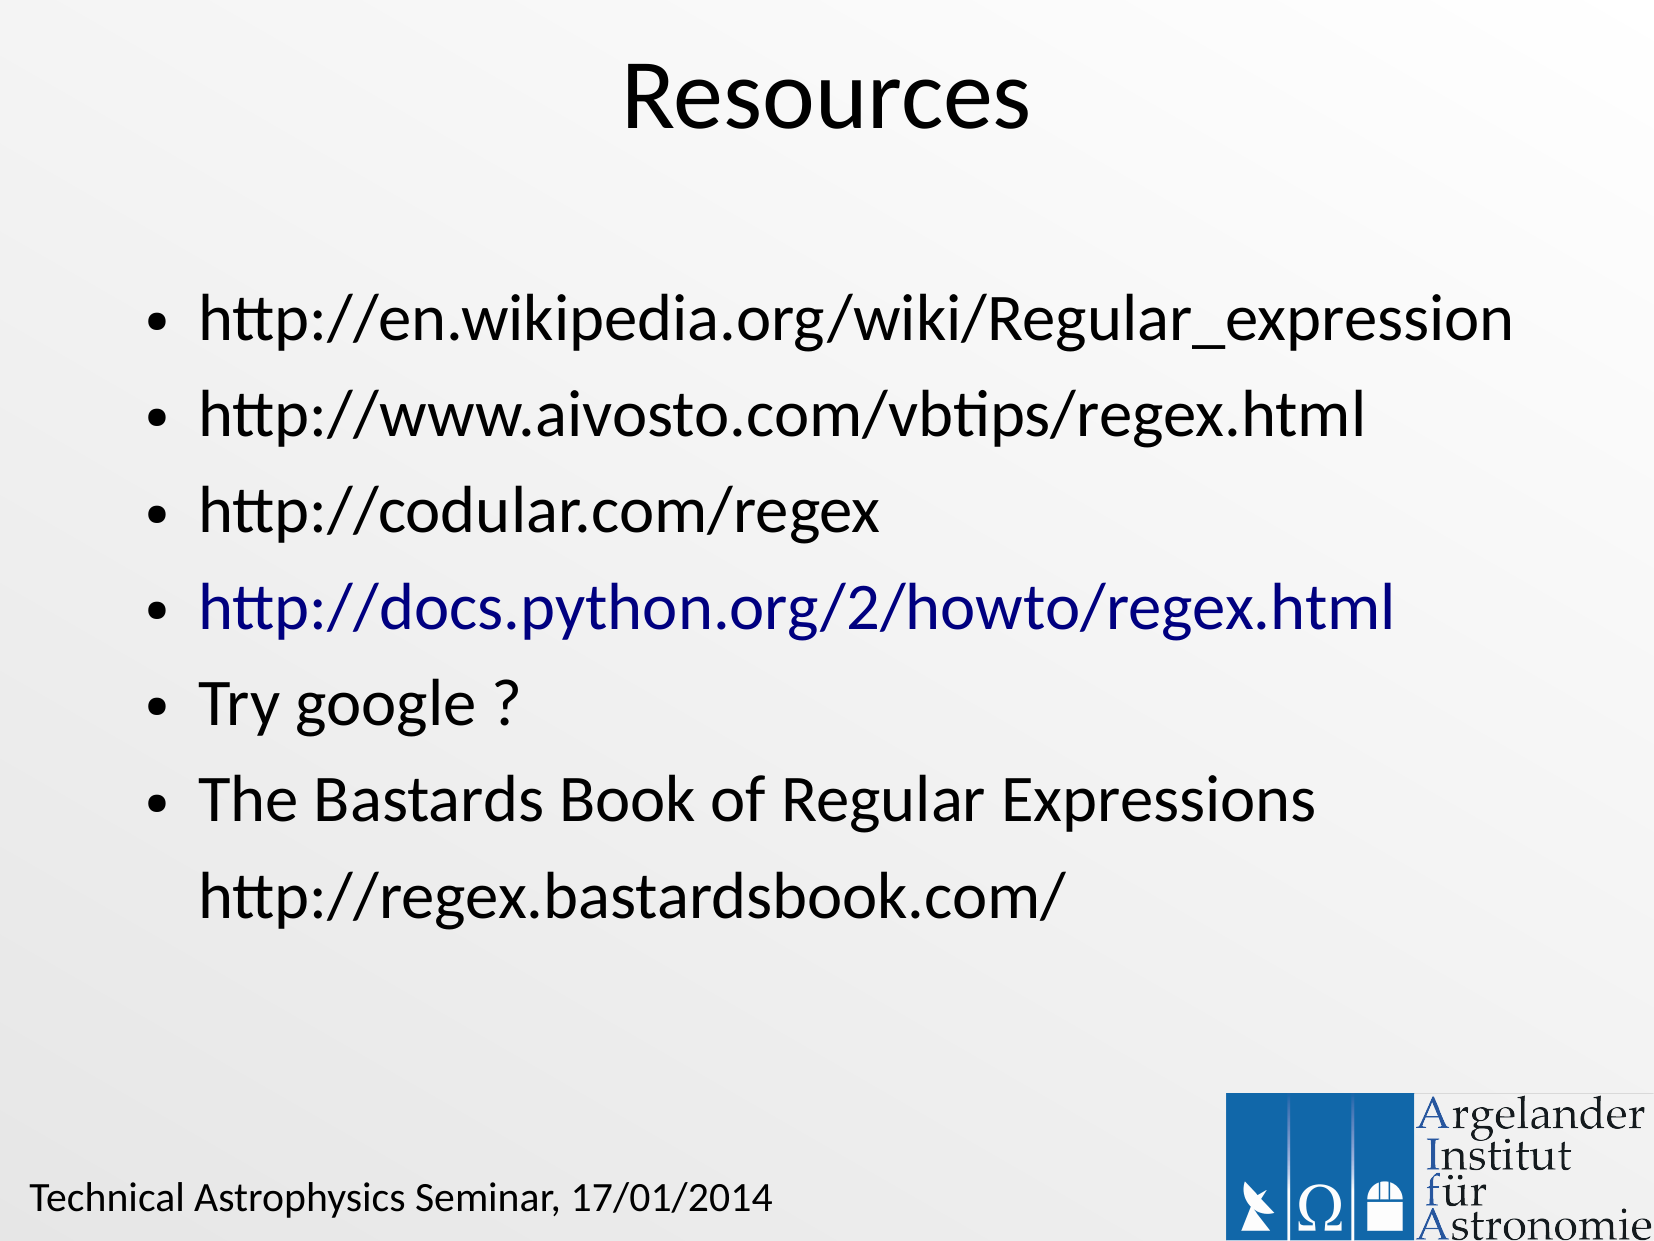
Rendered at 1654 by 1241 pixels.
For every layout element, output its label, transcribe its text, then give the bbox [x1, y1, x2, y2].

list http://en.wikipedia.org/wiki/Regular_expression http://www.aivosto.com/vbtips/regex.html http://codular.com/regex http://docs.python.org/2/howto/regex.html Try google ? The Bastards Book of Regular Expressions http://regex.bastardsbook.com/ [127, 290, 1616, 1010]
picture [1226, 1093, 1654, 1241]
title Resources [82, 0, 1571, 208]
